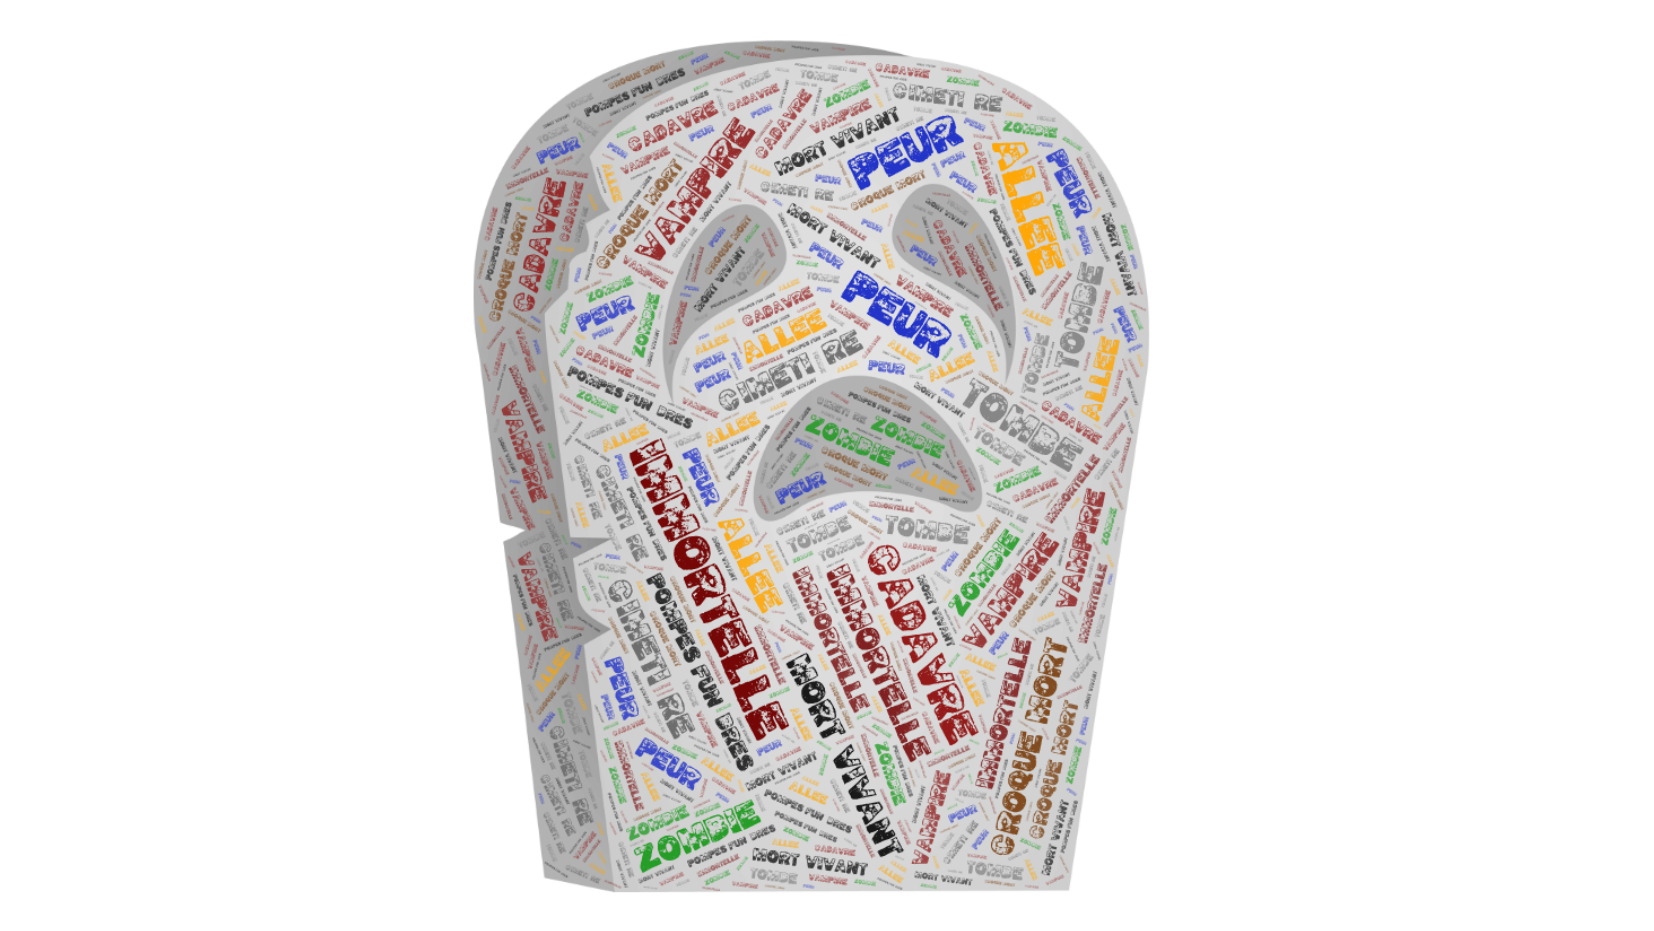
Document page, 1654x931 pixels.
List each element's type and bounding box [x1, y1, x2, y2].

picture [460, 35, 1158, 904]
